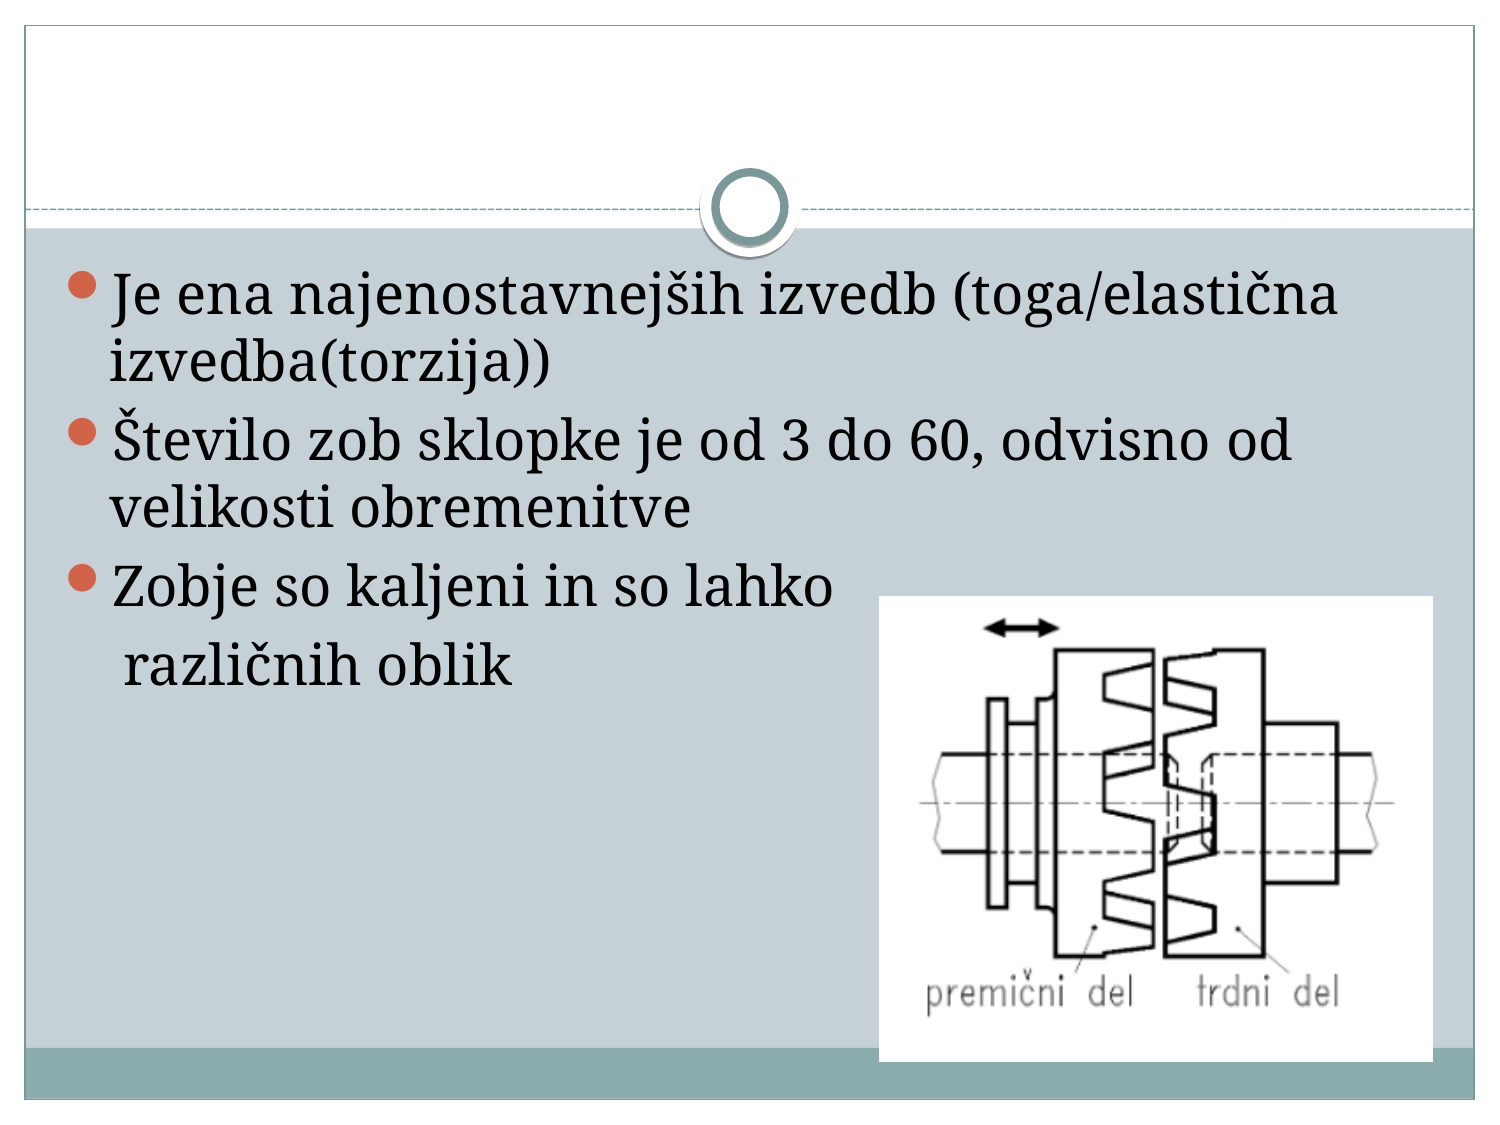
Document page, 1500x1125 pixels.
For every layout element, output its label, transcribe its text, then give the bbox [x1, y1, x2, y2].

picture [879, 596, 1433, 1062]
list Je ena najenostavnejših izvedb (toga/elastična izvedba(torzija)) Število zob sklopke je od 3 do 60, odvisno od velikosti obremenitve Zobje so kaljeni in so lahko različnih oblik [49, 250, 1445, 1001]
